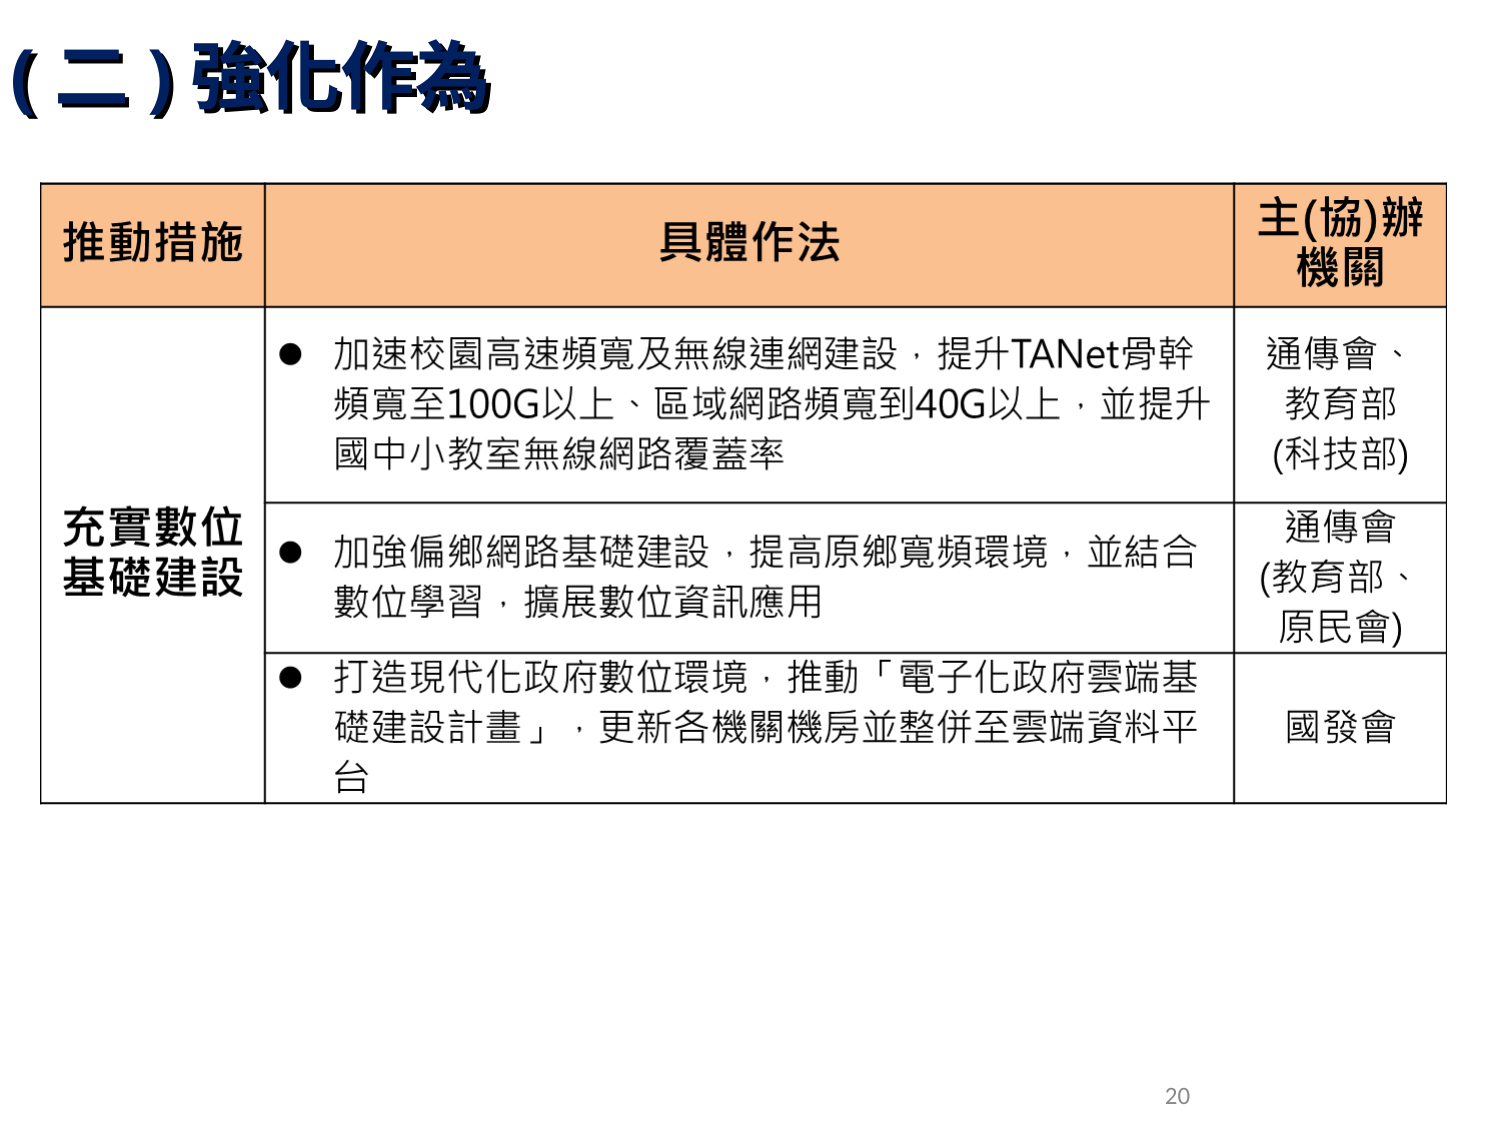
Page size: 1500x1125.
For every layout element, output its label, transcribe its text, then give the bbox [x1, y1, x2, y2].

text_box (二)強化作為 [0, 19, 1496, 127]
text_box 20 [1149, 1065, 1500, 1125]
picture [40, 177, 1447, 824]
